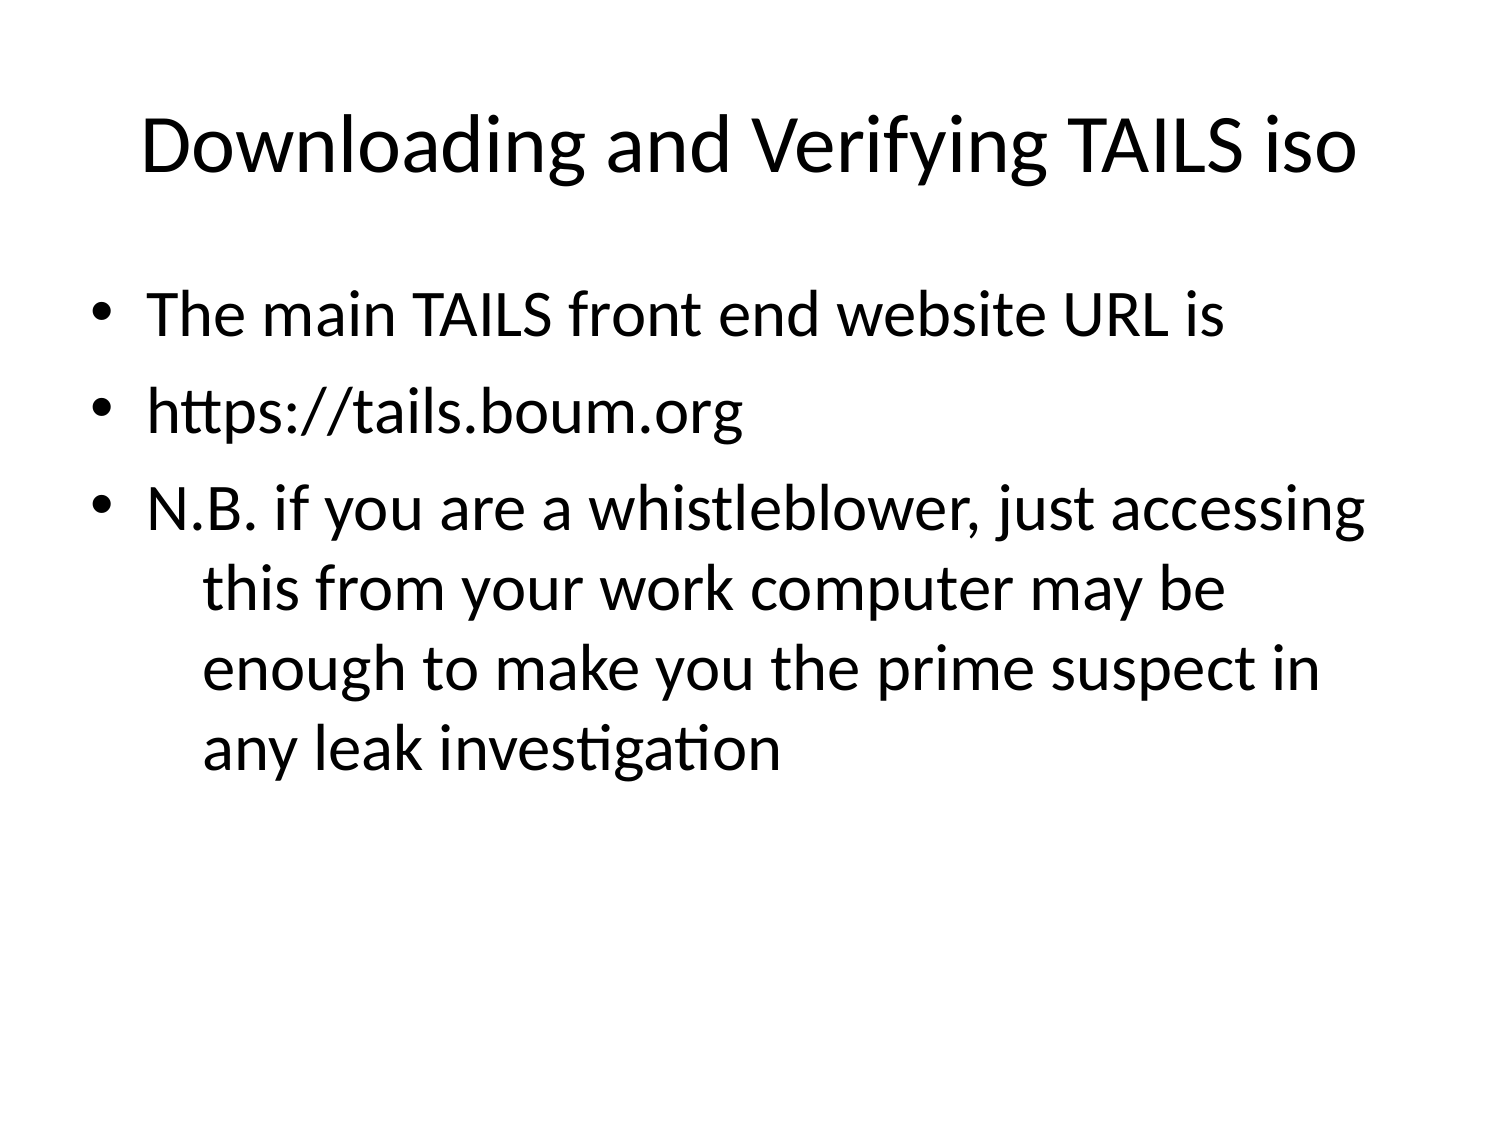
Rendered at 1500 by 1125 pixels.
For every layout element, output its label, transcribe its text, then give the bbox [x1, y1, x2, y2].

title Downloading and Verifying TAILS iso [75, 45, 1426, 233]
list The main TAILS front end website URL is https://tails.boum.org N.B. if you are a whistleblower, just accessing this from your work computer may be enough to make you the prime suspect in any leak investigation [75, 262, 1426, 1005]
